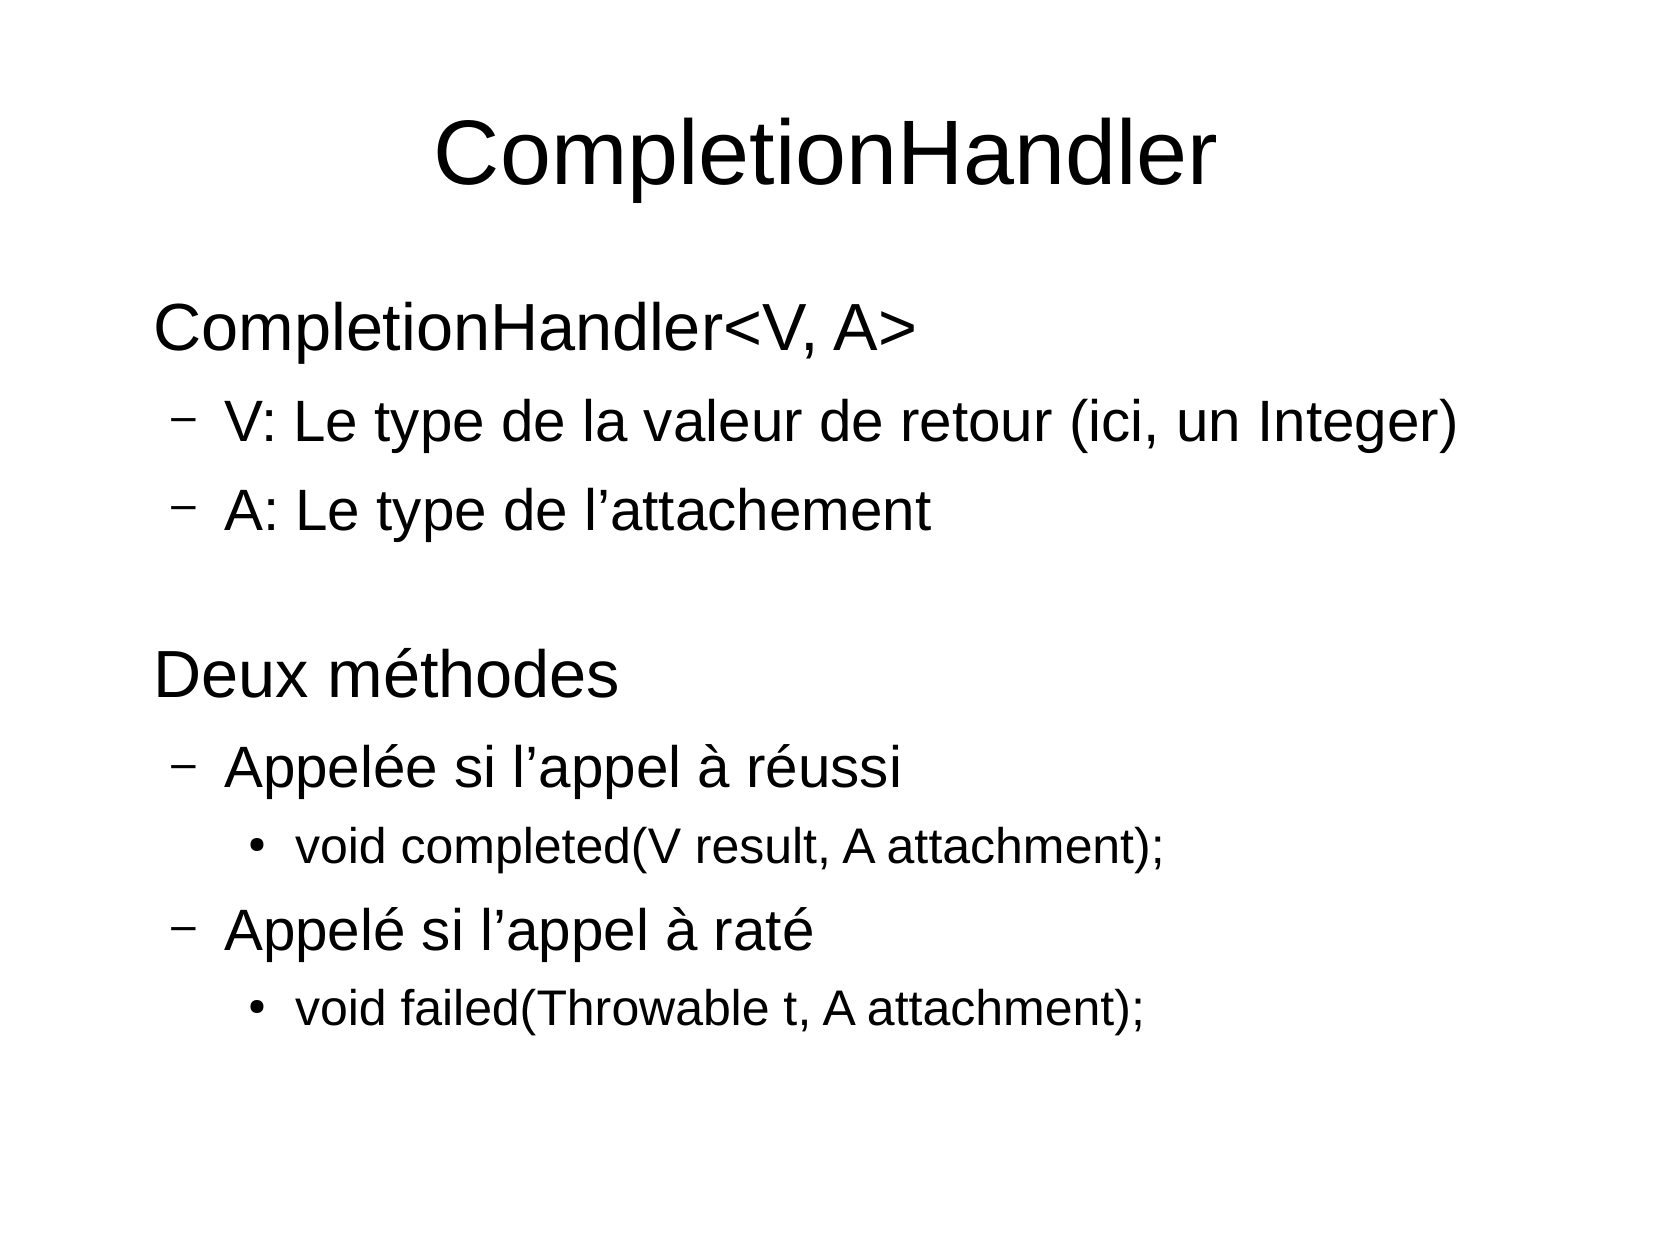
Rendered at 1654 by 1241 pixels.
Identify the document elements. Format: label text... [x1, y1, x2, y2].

title CompletionHandler [82, 49, 1571, 257]
list CompletionHandler<V, A> V: Le type de la valeur de retour (ici, un Integer) A: Le type de l’attachement Deux méthodes Appelée si l’appel à réussi void completed(V result, A attachment); Appelé si l’appel à raté void failed(Throwable t, A attachment); [82, 290, 1571, 1051]
